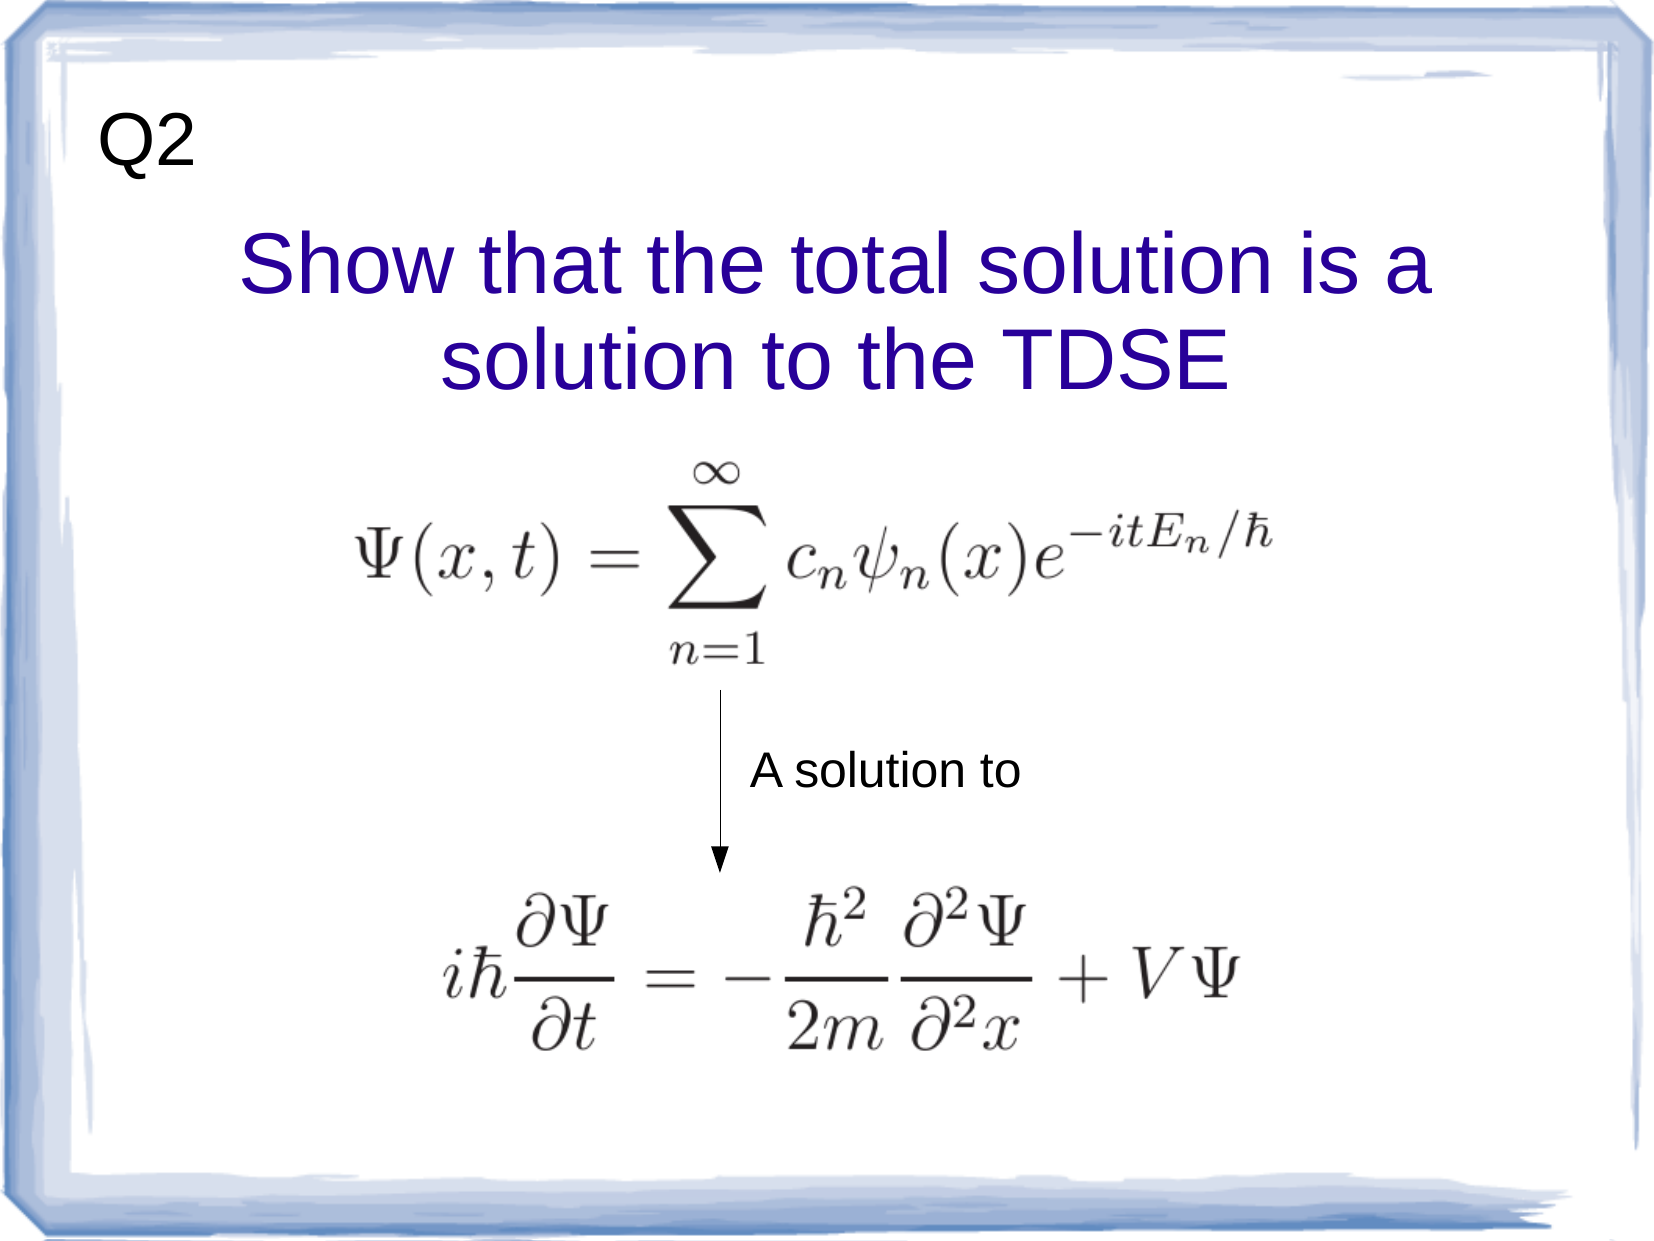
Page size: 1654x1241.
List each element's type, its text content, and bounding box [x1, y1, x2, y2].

text_box Q2 [82, 90, 346, 189]
text_box A solution to [734, 734, 1365, 806]
picture [0, 0, 1654, 1241]
title Show that the total solution is a solution to the TDSE [127, 209, 1545, 414]
